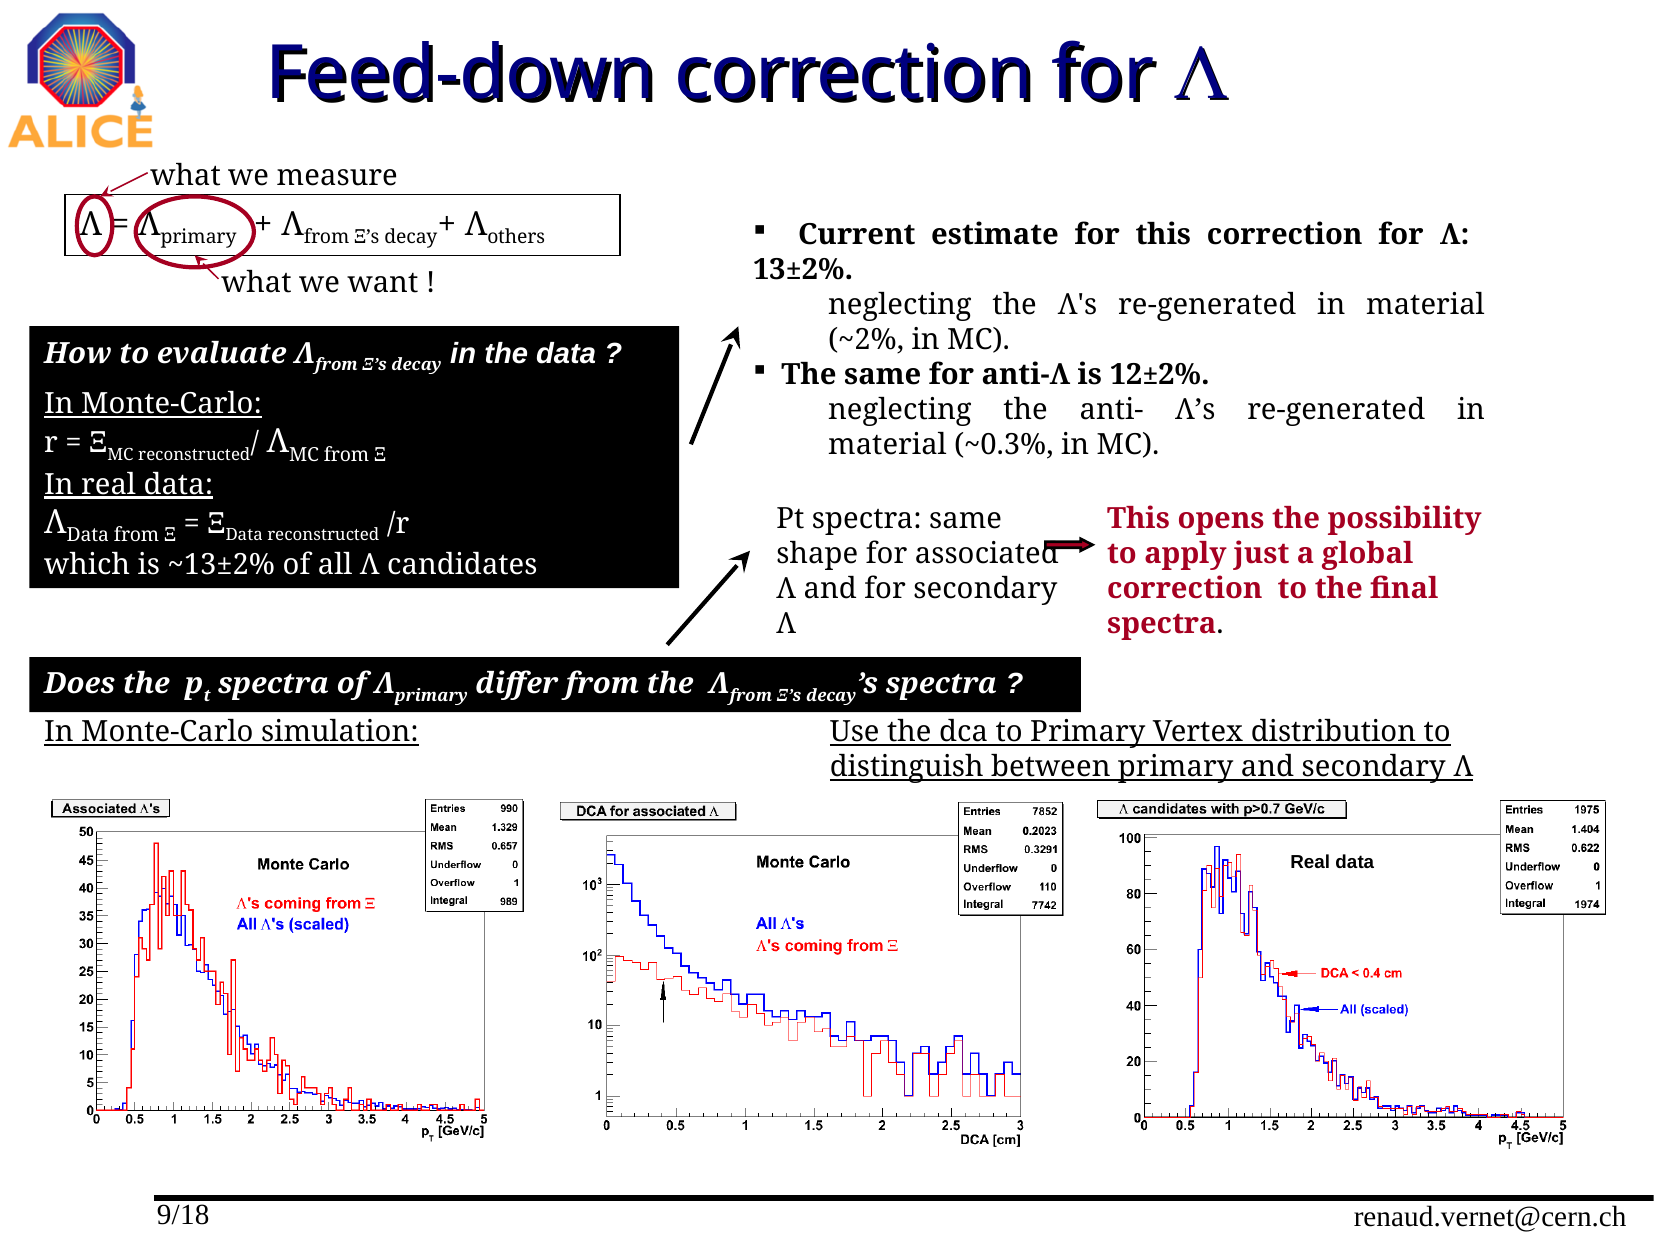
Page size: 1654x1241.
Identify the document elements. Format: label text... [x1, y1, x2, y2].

text_box Λ = Λprimary + Λfrom Ξ’s decay+ Λothers [64, 194, 90, 256]
text_box Does the pt spectra of Λprimary differ from the Λfrom Ξ’s decay’s spectra ? [29, 657, 1081, 713]
picture [48, 797, 532, 1146]
text_box Real data [1275, 844, 1447, 881]
text_box In Monte-Carlo simulation: [29, 704, 443, 755]
text_box Λ = Λprimary + Λfrom Ξ’s decay+ Λothers [103, 194, 159, 256]
text_box Λ = Λprimary + Λfrom Ξ’s decay+ Λothers [230, 194, 621, 256]
text_box what we measure [135, 148, 420, 200]
text_box Λ = Λprimary + Λfrom Ξ’s decay+ Λothers [139, 200, 251, 256]
text_box what we want ! [206, 255, 490, 306]
picture [555, 800, 1072, 1152]
text_box Current estimate for this correction for Λ: 13±2%. neglecting the Λ's re-generated in material (~2%, in MC). The same for anti-Λ is 12±2%. neglecting the anti- Λ’s re-generated in material (~0.3%, in MC). [738, 207, 1501, 469]
text_box Λ = Λprimary + Λfrom Ξ’s decay+ Λothers [79, 199, 110, 253]
picture [2, 2, 157, 156]
text_box Pt spectra: same shape for associated Λ and for secondary Λ [761, 491, 1075, 647]
text_box How to evaluate Λfrom Ξ’s decay in the data ? In Monte-Carlo: r = ΞMC reconstructed/ ΛMC from Ξ In real data: ΛData from Ξ = ΞData reconstructed /r which is ~13±2% of all Λ candidates [29, 326, 680, 589]
text_box Use the dca to Primary Vertex distribution to distinguish between primary and secondary Λ [815, 704, 1500, 790]
text_box This opens the possibility to apply just a global correction to the final spectra. [1092, 491, 1501, 647]
title Feed-down correction for  [265, 16, 1589, 122]
text_box [1045, 538, 1093, 551]
picture [1092, 798, 1615, 1153]
